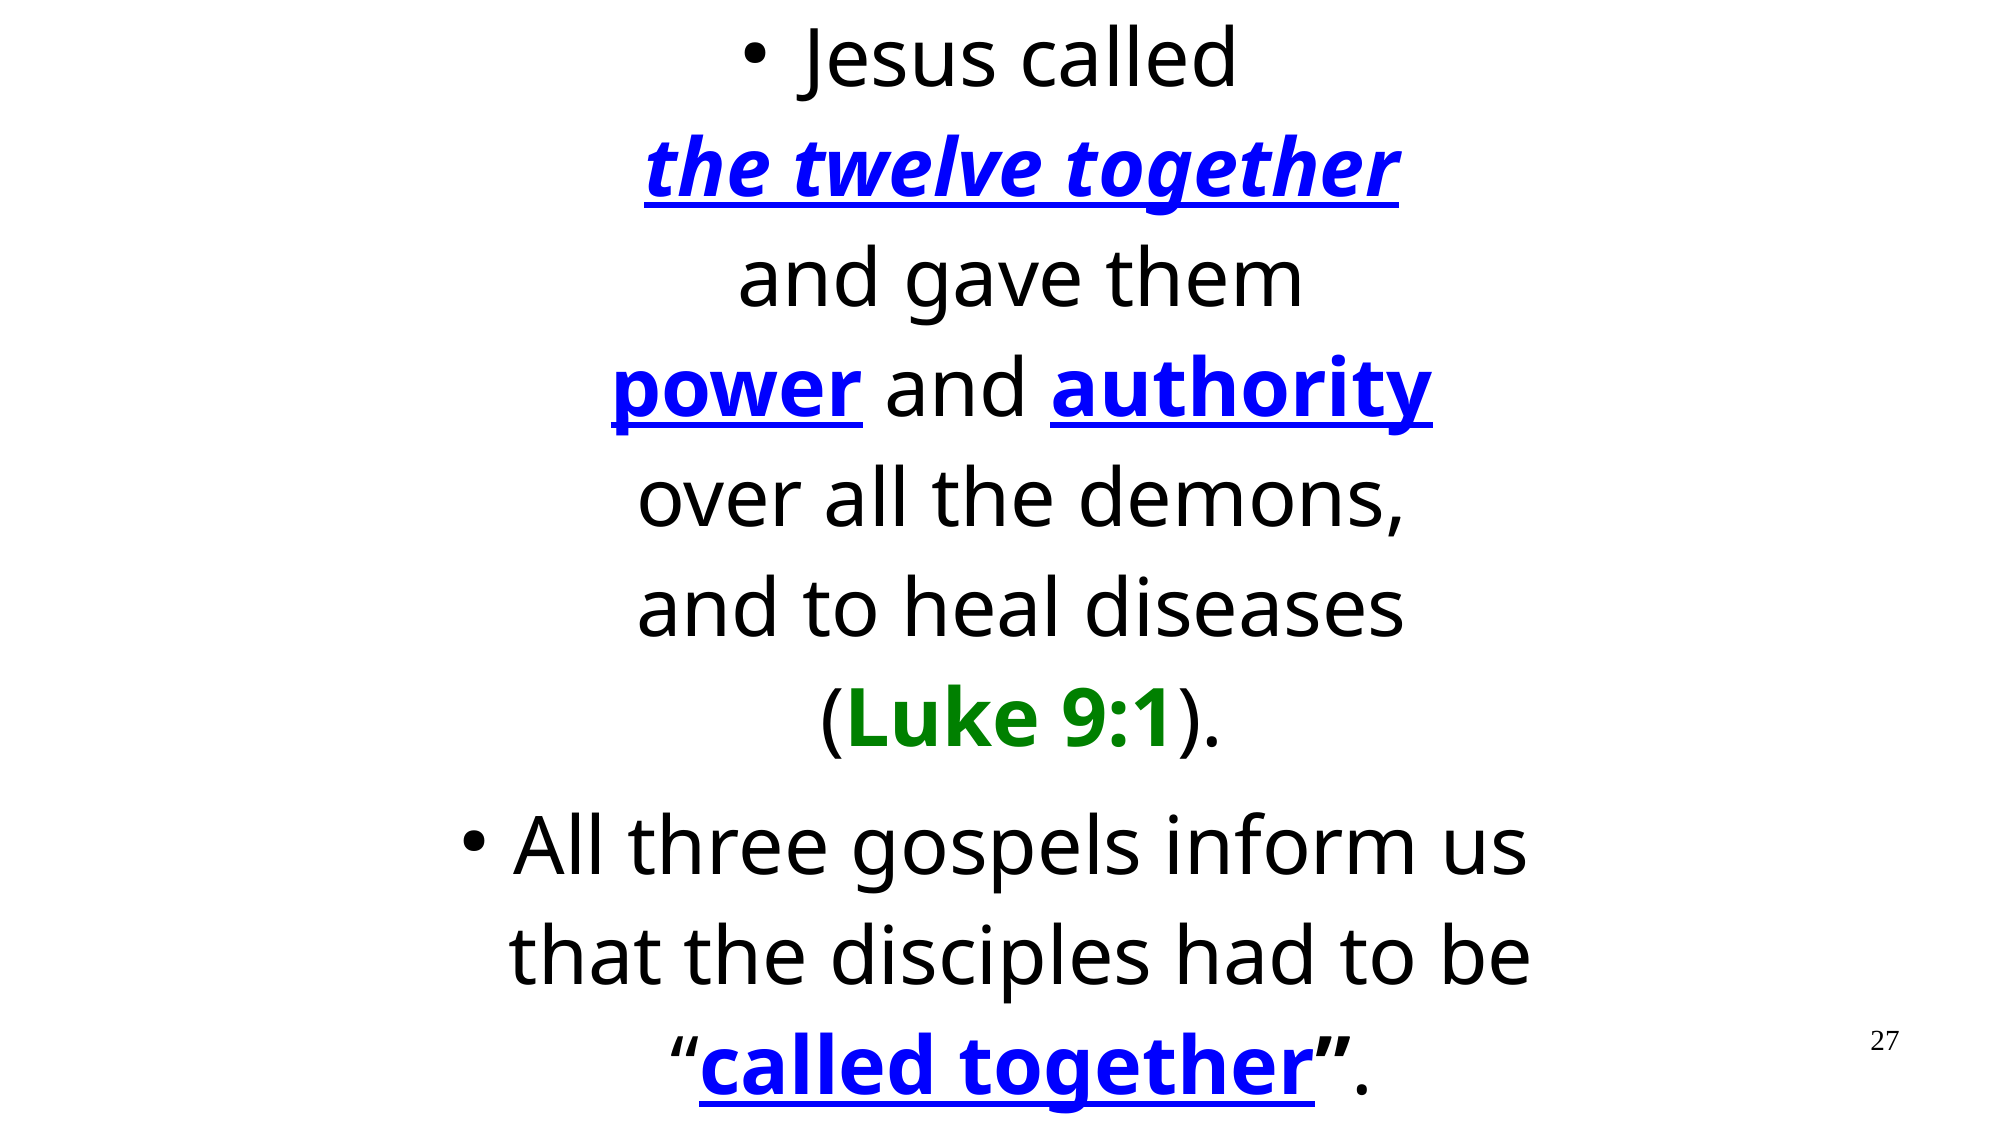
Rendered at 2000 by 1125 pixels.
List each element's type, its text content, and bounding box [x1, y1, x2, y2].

list Jesus called the twelve together and gave them power and authority over all the demons, and to heal diseases (Luke 9:1). All three gospels inform us that the disciples had to be “called together”. [0, 0, 1996, 1123]
